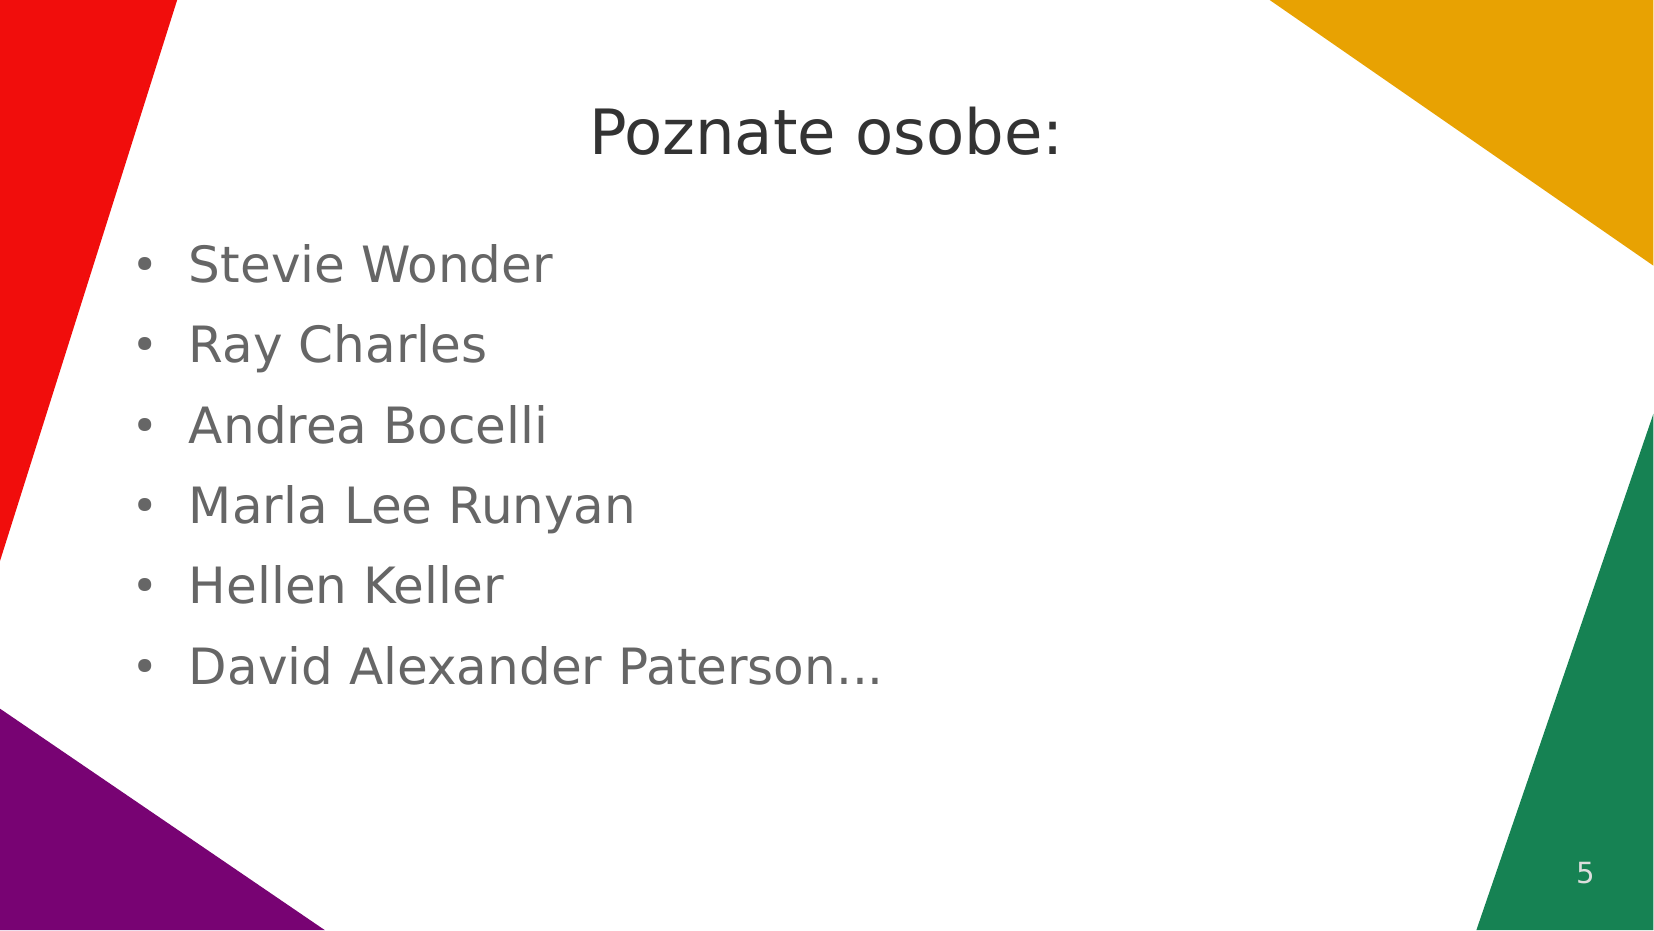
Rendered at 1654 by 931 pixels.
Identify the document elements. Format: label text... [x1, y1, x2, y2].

list Stevie Wonder Ray Charles Andrea Bocelli Marla Lee Runyan Hellen Keller David Alexander Paterson... [118, 236, 1536, 827]
title Poznate osobe: [118, 59, 1536, 207]
